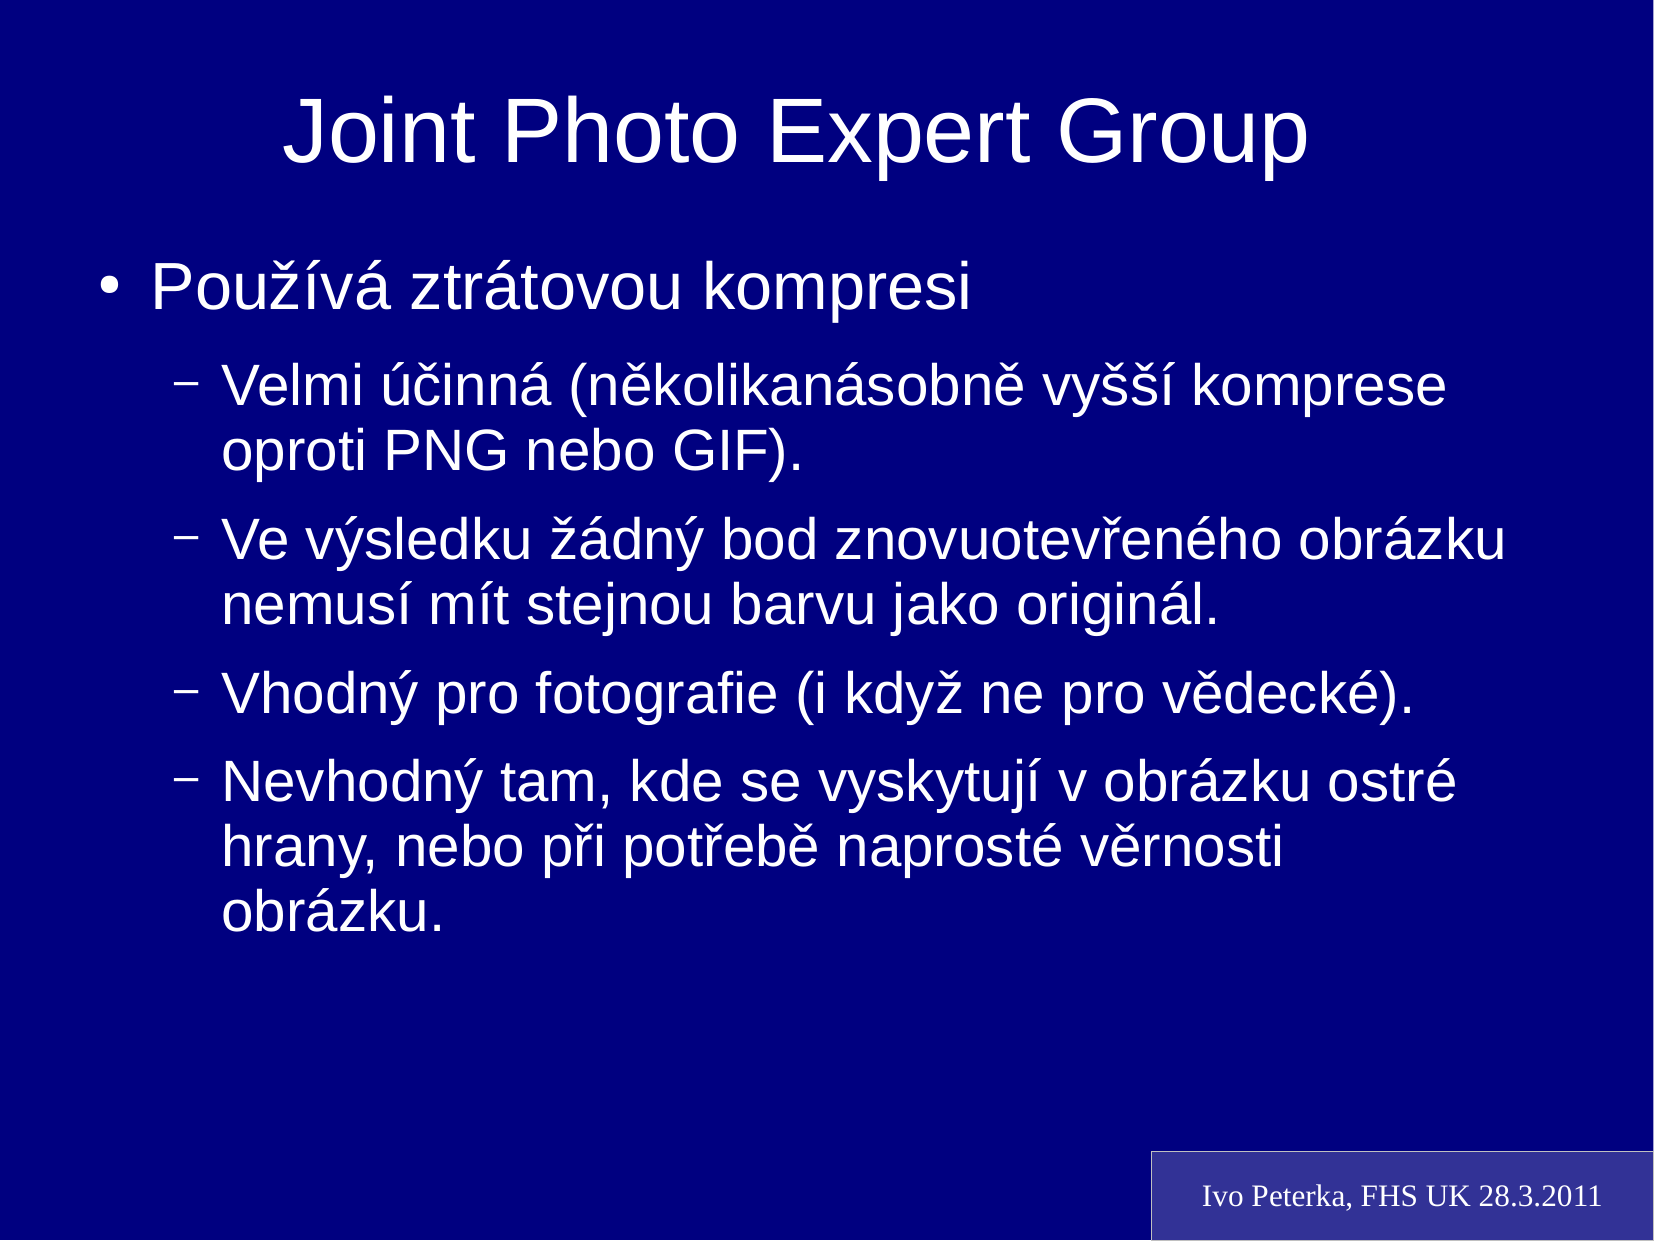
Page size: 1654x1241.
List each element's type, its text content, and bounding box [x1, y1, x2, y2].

list Používá ztrátovou kompresi Velmi účinná (několikanásobně vyšší komprese oproti PNG nebo GIF). Ve výsledku žádný bod znovuotevřeného obrázku nemusí mít stejnou barvu jako originál. Vhodný pro fotografie (i když ne pro vědecké). Nevhodný tam, kde se vyskytují v obrázku ostré hrany, nebo při potřebě naprosté věrnosti obrázku. [79, 248, 1515, 945]
title Joint Photo Expert Group [79, 42, 1515, 220]
